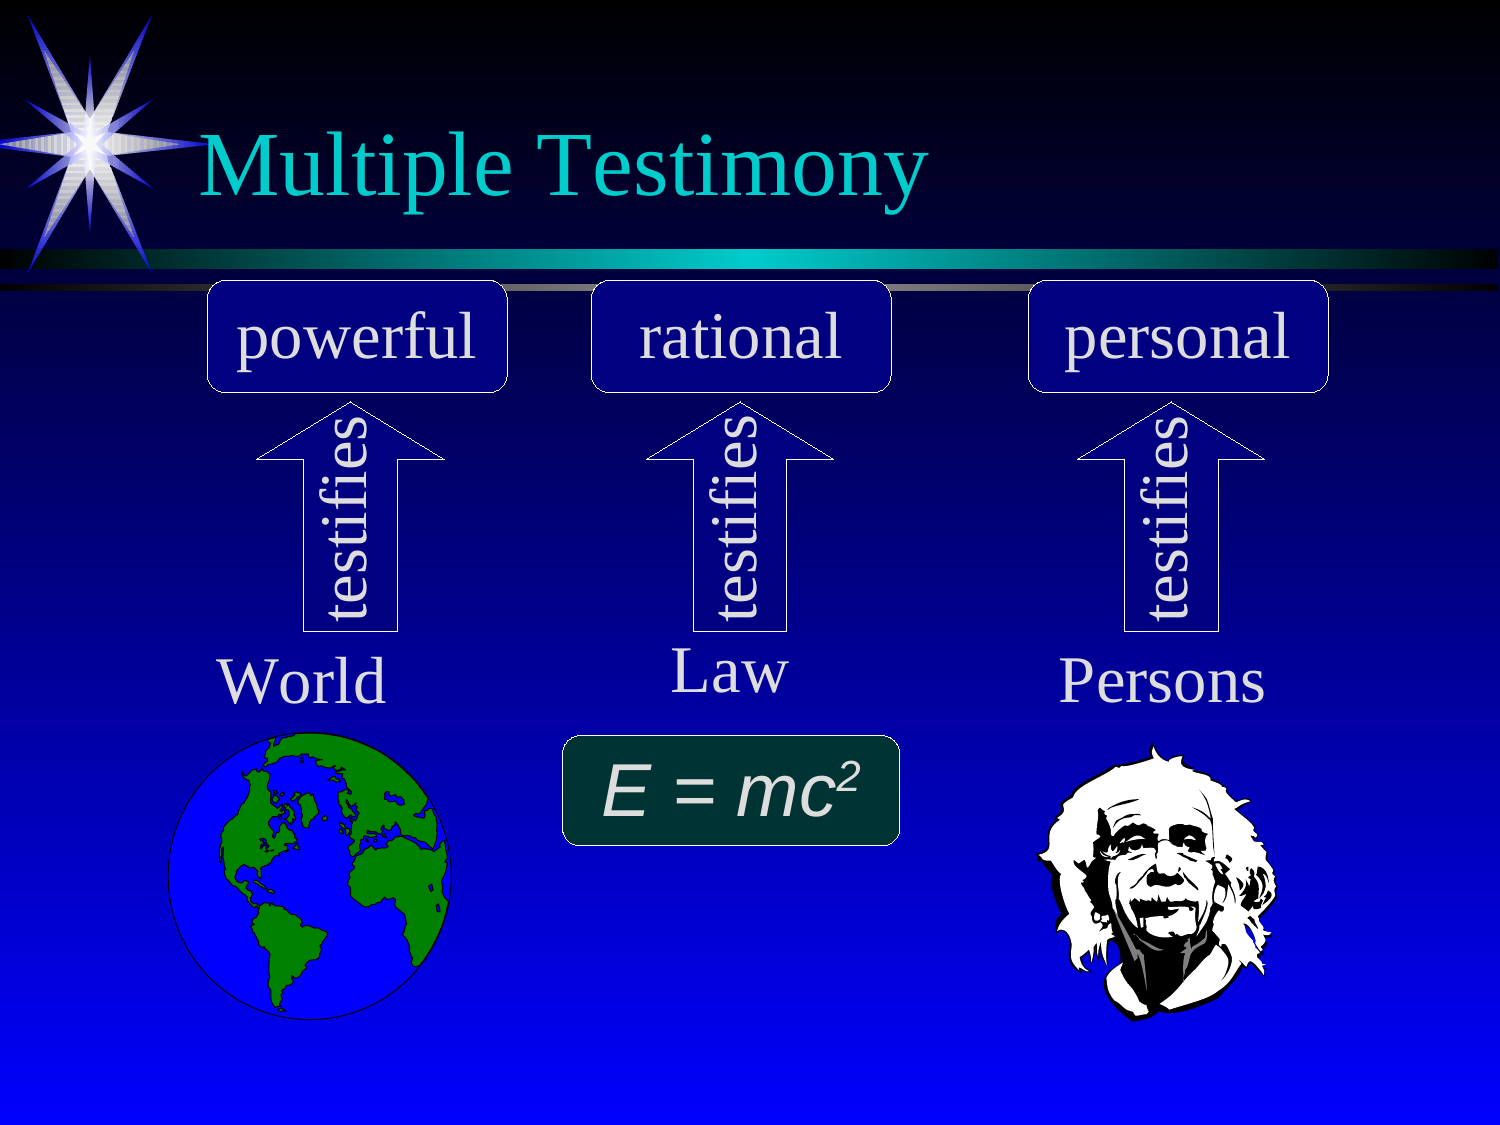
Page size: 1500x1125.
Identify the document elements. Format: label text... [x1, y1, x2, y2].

text_box personal [1028, 280, 1329, 393]
text_box rational [591, 280, 892, 393]
chart [1034, 742, 1278, 1025]
text_box powerful [207, 280, 508, 393]
text_box Law [656, 625, 919, 715]
text_box testifies [299, 374, 389, 638]
text_box [646, 433, 689, 460]
text_box [1077, 433, 1120, 460]
text_box testifies [1120, 375, 1210, 638]
title Multiple Testimony [183, 34, 1459, 223]
text_box World [201, 637, 464, 727]
text_box Persons [1044, 635, 1307, 725]
text_box [389, 425, 445, 632]
text_box testifies [689, 375, 779, 638]
text_box [256, 433, 299, 460]
chart [167, 731, 453, 1021]
text_box [1210, 425, 1265, 632]
text_box E = mc2 [562, 735, 900, 846]
text_box [779, 425, 834, 632]
